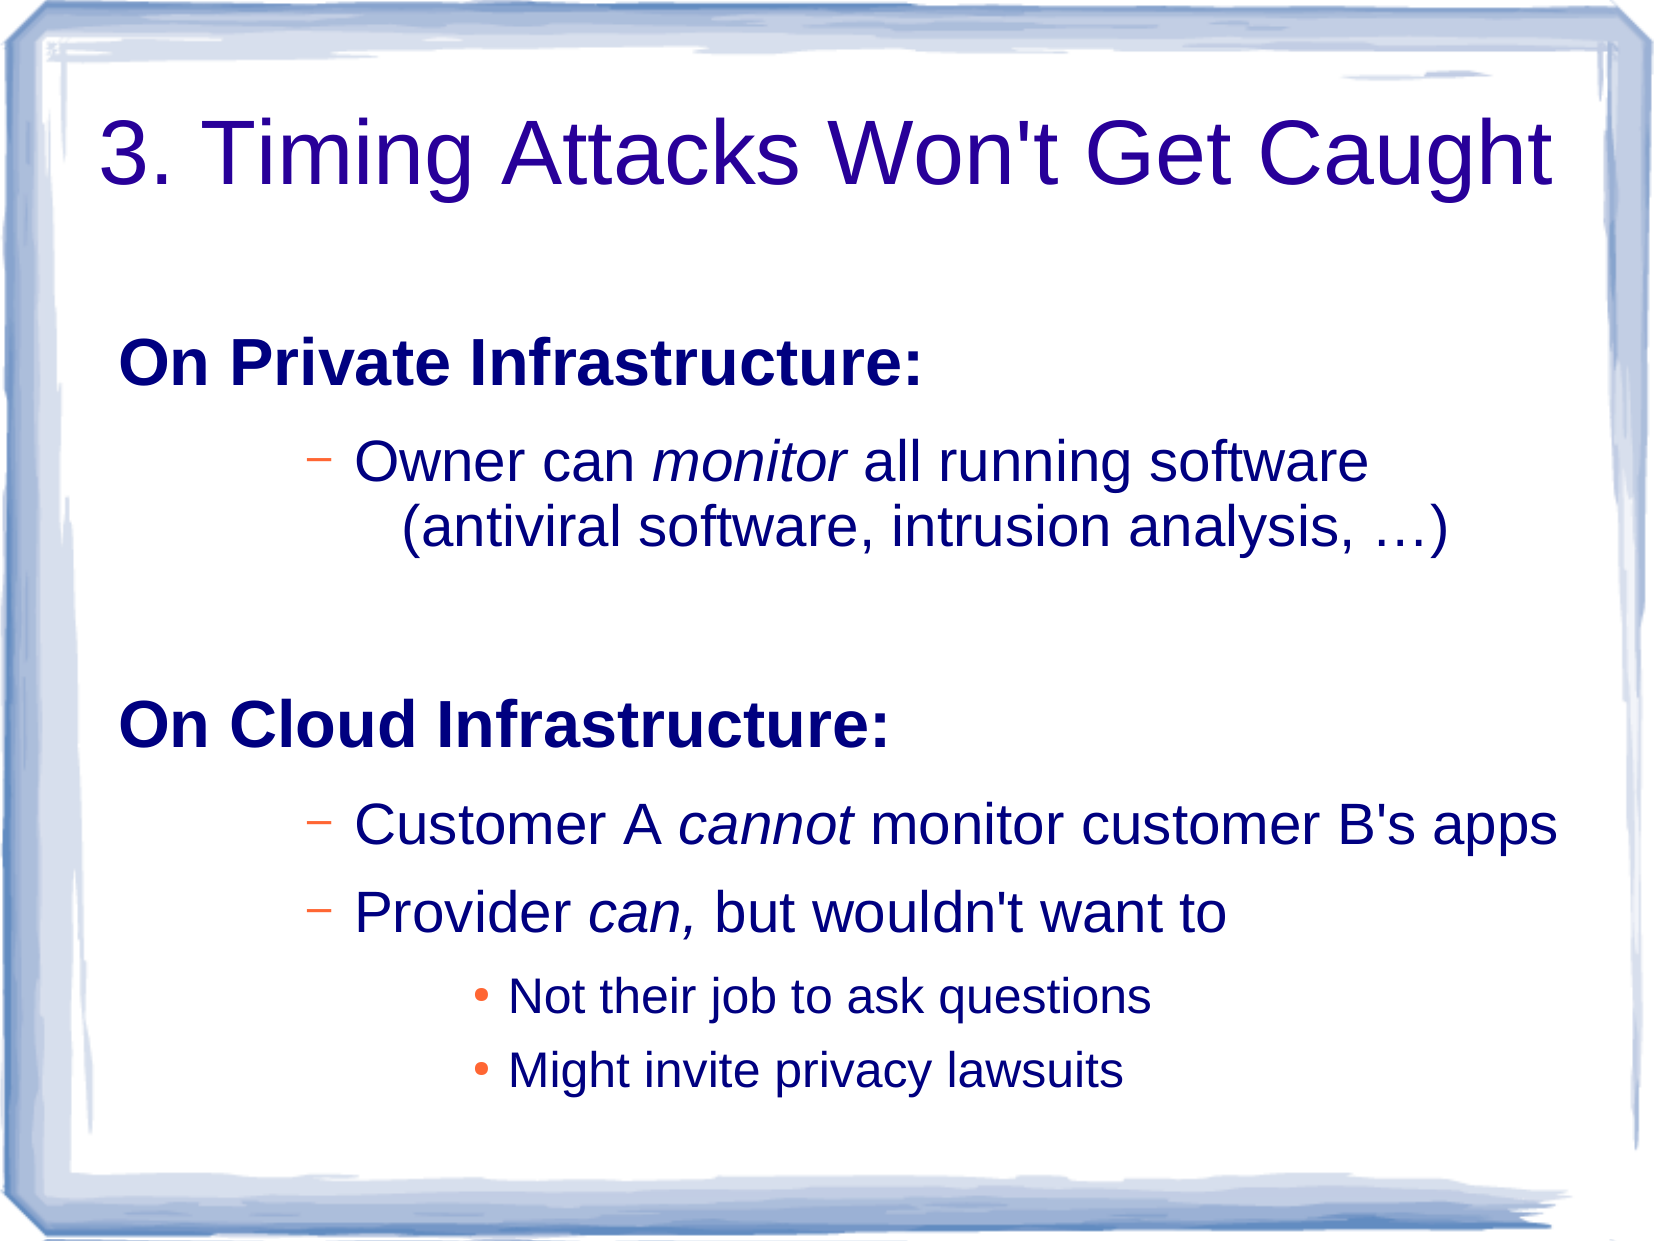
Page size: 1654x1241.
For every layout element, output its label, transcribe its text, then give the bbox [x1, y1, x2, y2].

picture [0, 0, 1654, 1241]
list On Private Infrastructure: Owner can monitor all running software (antiviral software, intrusion analysis, …) On Cloud Infrastructure: Customer A cannot monitor customer B's apps Provider can, but wouldn't want to Not their job to ask questions Might invite privacy lawsuits [118, 324, 1571, 1098]
title 3. Timing Attacks Won't Get Caught [82, 56, 1571, 250]
